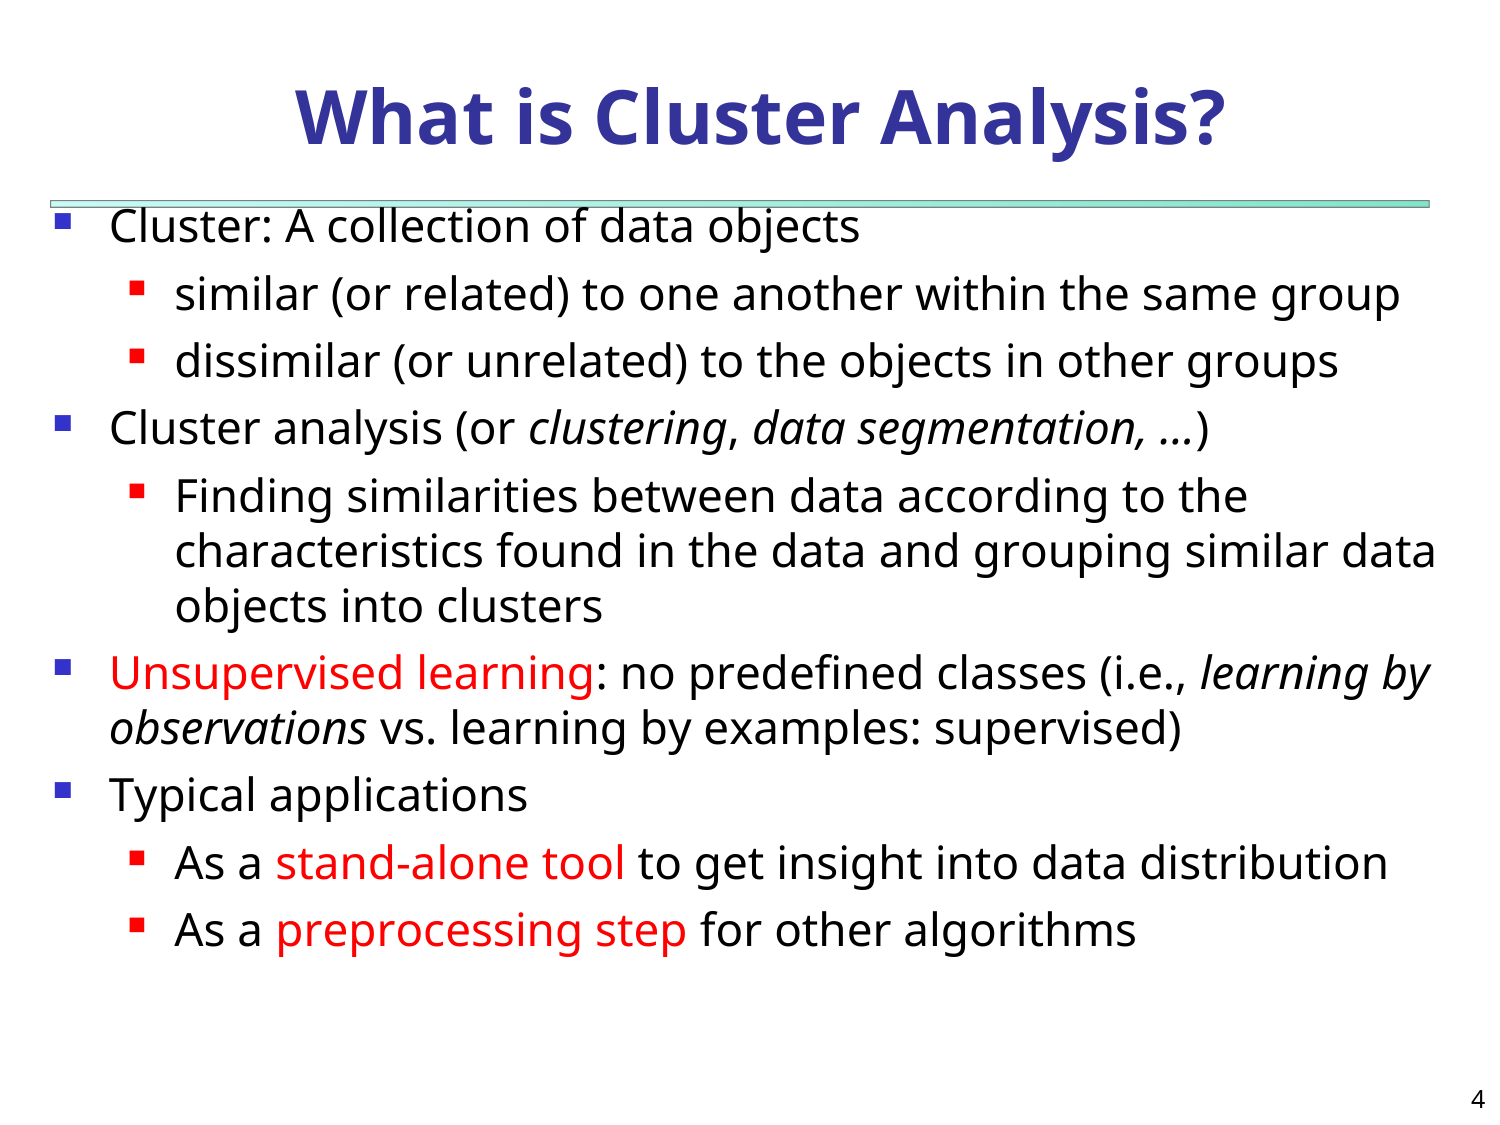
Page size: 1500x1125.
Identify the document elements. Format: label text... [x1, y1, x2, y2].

title What is Cluster Analysis? [162, 50, 1360, 179]
list Cluster: A collection of data objects similar (or related) to one another within the same group dissimilar (or unrelated) to the objects in other groups Cluster analysis (or clustering, data segmentation, …) Finding similarities between data according to the characteristics found in the data and grouping similar data objects into clusters Unsupervised learning: no predefined classes (i.e., learning by observations vs. learning by examples: supervised) Typical applications As a stand-alone tool to get insight into data distribution As a preprocessing step for other algorithms [37, 189, 1463, 1125]
text_box 18 [1463, 1062, 1500, 1125]
